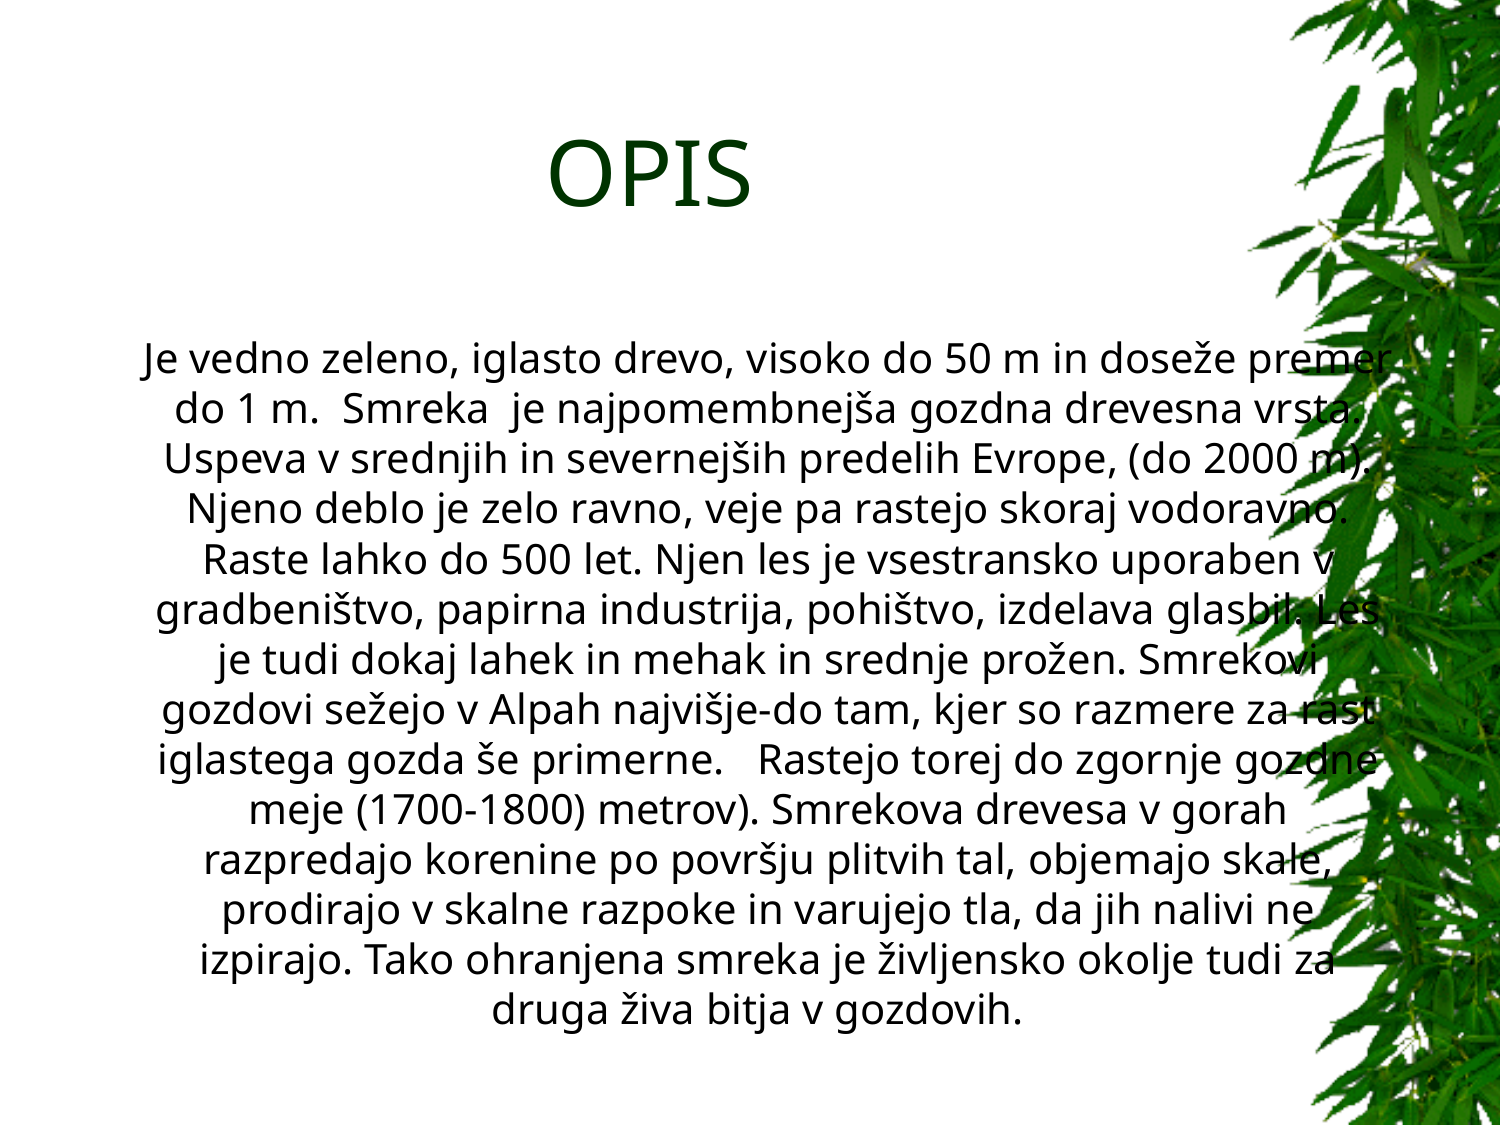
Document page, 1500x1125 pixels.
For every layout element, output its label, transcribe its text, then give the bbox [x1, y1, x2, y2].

text_box Je vedno zeleno, iglasto drevo, visoko do 50 m in doseže premer do 1 m. Smreka je najpomembnejša gozdna drevesna vrsta. Uspeva v srednjih in severnejših predelih Evrope, (do 2000 m). Njeno deblo je zelo ravno, veje pa rastejo skoraj vodoravno. Raste lahko do 500 let. Njen les je vsestransko uporaben v gradbeništvo, papirna industrija, pohištvo, izdelava glasbil. Les je tudi dokaj lahek in mehak in srednje prožen. Smrekovi gozdovi sežejo v Alpah najvišje-do tam, kjer so razmere za rast iglastega gozda še primerne. Rastejo torej do zgornje gozdne meje (1700-1800) metrov). Smrekova drevesa v gorah razpredajo korenine po površju plitvih tal, objemajo skale, prodirajo v skalne razpoke in varujejo tla, da jih nalivi ne izpirajo. Tako ohranjena smreka je življensko okolje tudi za druga živa bitja v gozdovih. [124, 324, 1413, 1125]
title OPIS [37, 107, 1263, 233]
picture [1206, 0, 1500, 1125]
